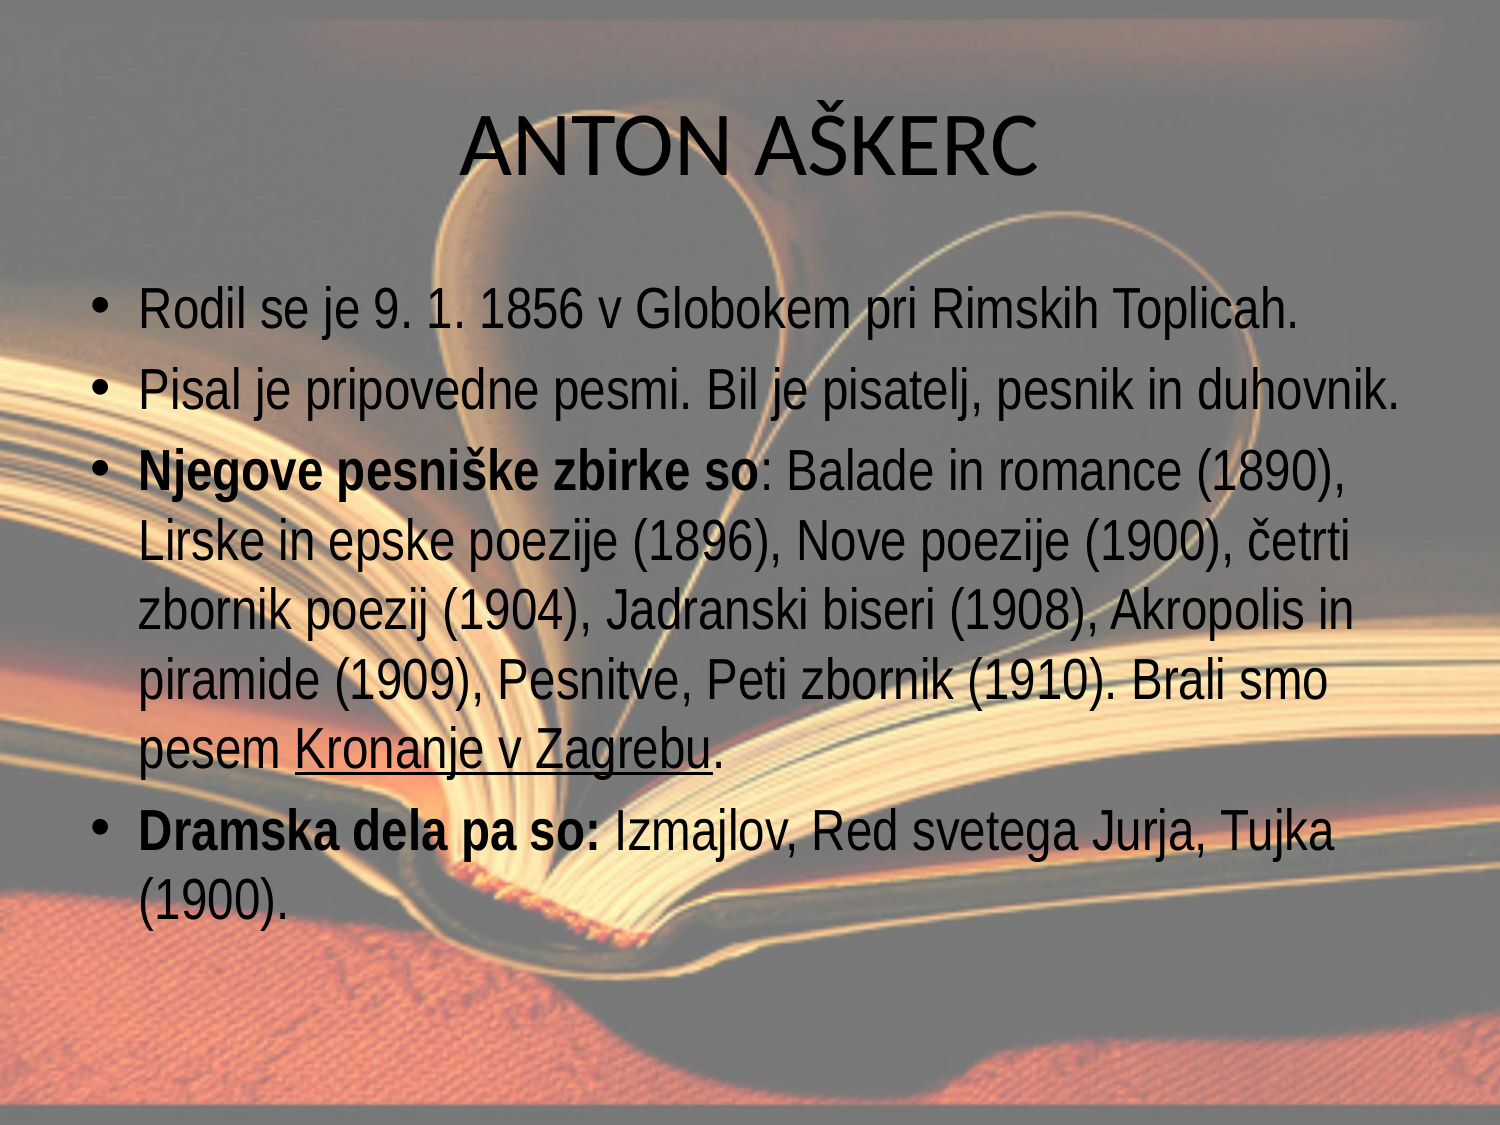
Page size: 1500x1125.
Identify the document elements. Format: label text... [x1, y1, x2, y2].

title ANTON AŠKERC [75, 45, 1425, 233]
picture [0, 0, 1500, 1125]
list Rodil se je 9. 1. 1856 v Globokem pri Rimskih Toplicah. Pisal je pripovedne pesmi. Bil je pisatelj, pesnik in duhovnik. Njegove pesniške zbirke so: Balade in romance (1890), Lirske in epske poezije (1896), Nove poezije (1900), četrti zbornik poezij (1904), Jadranski biseri (1908), Akropolis in piramide (1909), Pesnitve, Peti zbornik (1910). Brali smo pesem Kronanje v Zagrebu. Dramska dela pa so: Izmajlov, Red svetega Jurja, Tujka (1900). [75, 262, 1425, 1005]
